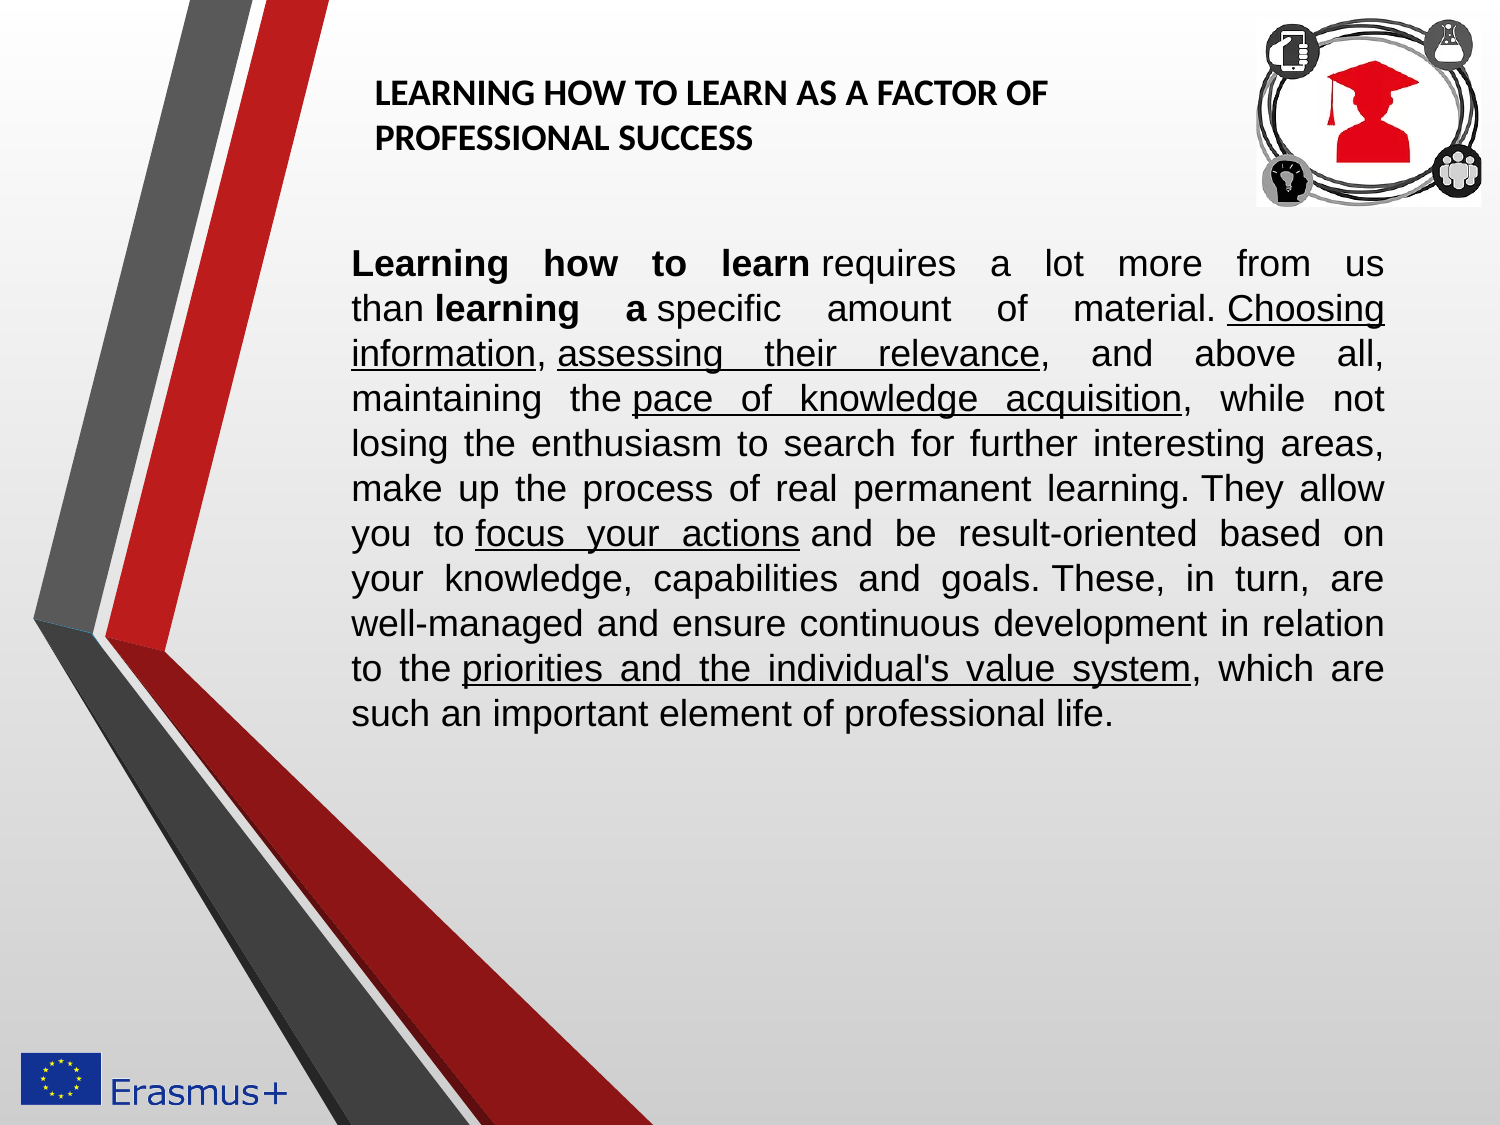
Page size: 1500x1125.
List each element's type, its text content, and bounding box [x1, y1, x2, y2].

picture [1256, 18, 1482, 207]
text_box LEARNING HOW TO LEARN AS A FACTOR OF PROFESSIONAL SUCCESS [360, 60, 1199, 166]
text_box Learning how to learn requires a lot more from us than learning a specific amount of material. Choosing information, assessing their relevance, and above all, maintaining the pace of knowledge acquisition, while not losing the enthusiasm to search for further interesting areas, make up the process of real permanent learning. They allow you to focus your actions and be result-oriented based on your knowledge, capabilities and goals. These, in turn, are well-managed and ensure continuous development in relation to the priorities and the individual's value system, which are such an important element of professional life. [336, 231, 1400, 742]
picture [5, 1037, 302, 1120]
chart [1257, 19, 1483, 209]
